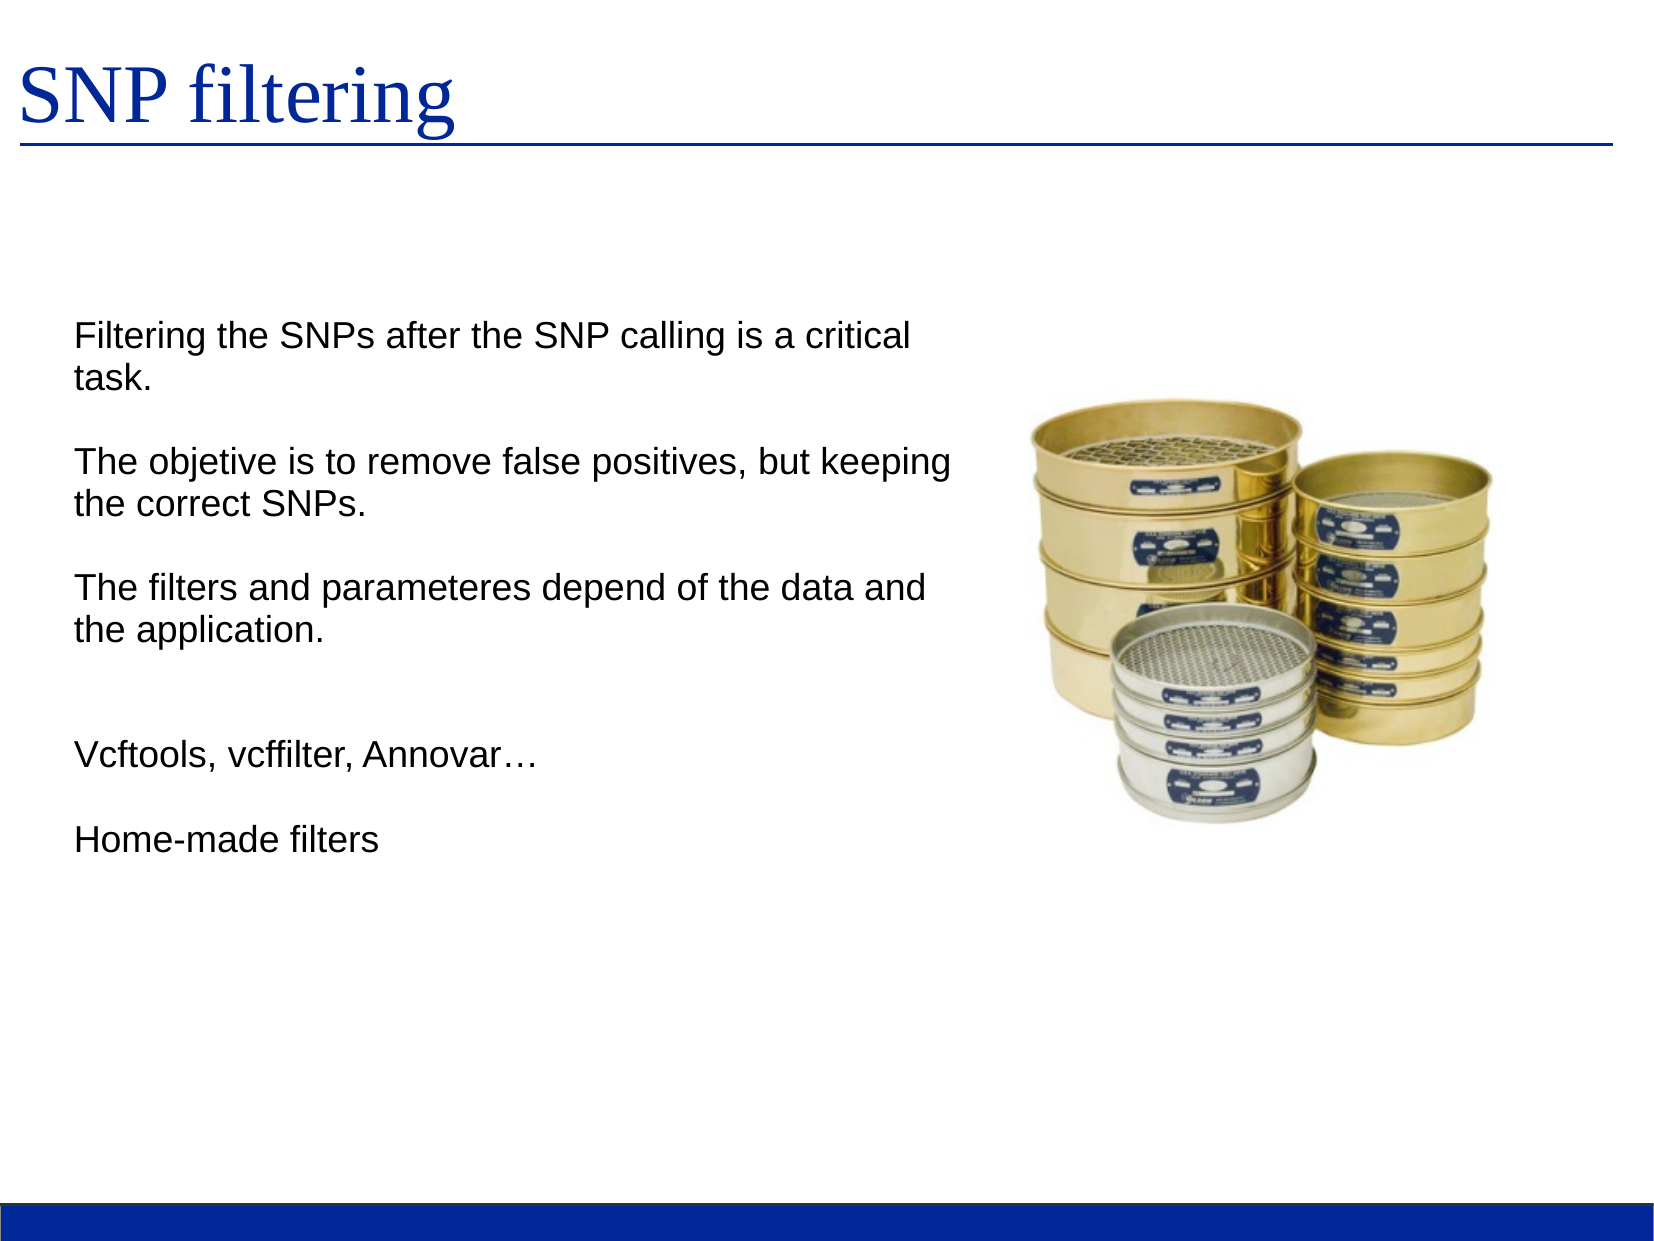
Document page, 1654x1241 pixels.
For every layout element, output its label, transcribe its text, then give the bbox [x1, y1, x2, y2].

title SNP filtering [17, 0, 1589, 198]
text_box Filtering the SNPs after the SNP calling is a critical task. The objetive is to remove false positives, but keeping the correct SNPs. The filters and parameteres depend of the data and the application. Vcftools, vcffilter, Annovar… Home-made filters [59, 306, 969, 952]
picture [1027, 389, 1497, 829]
